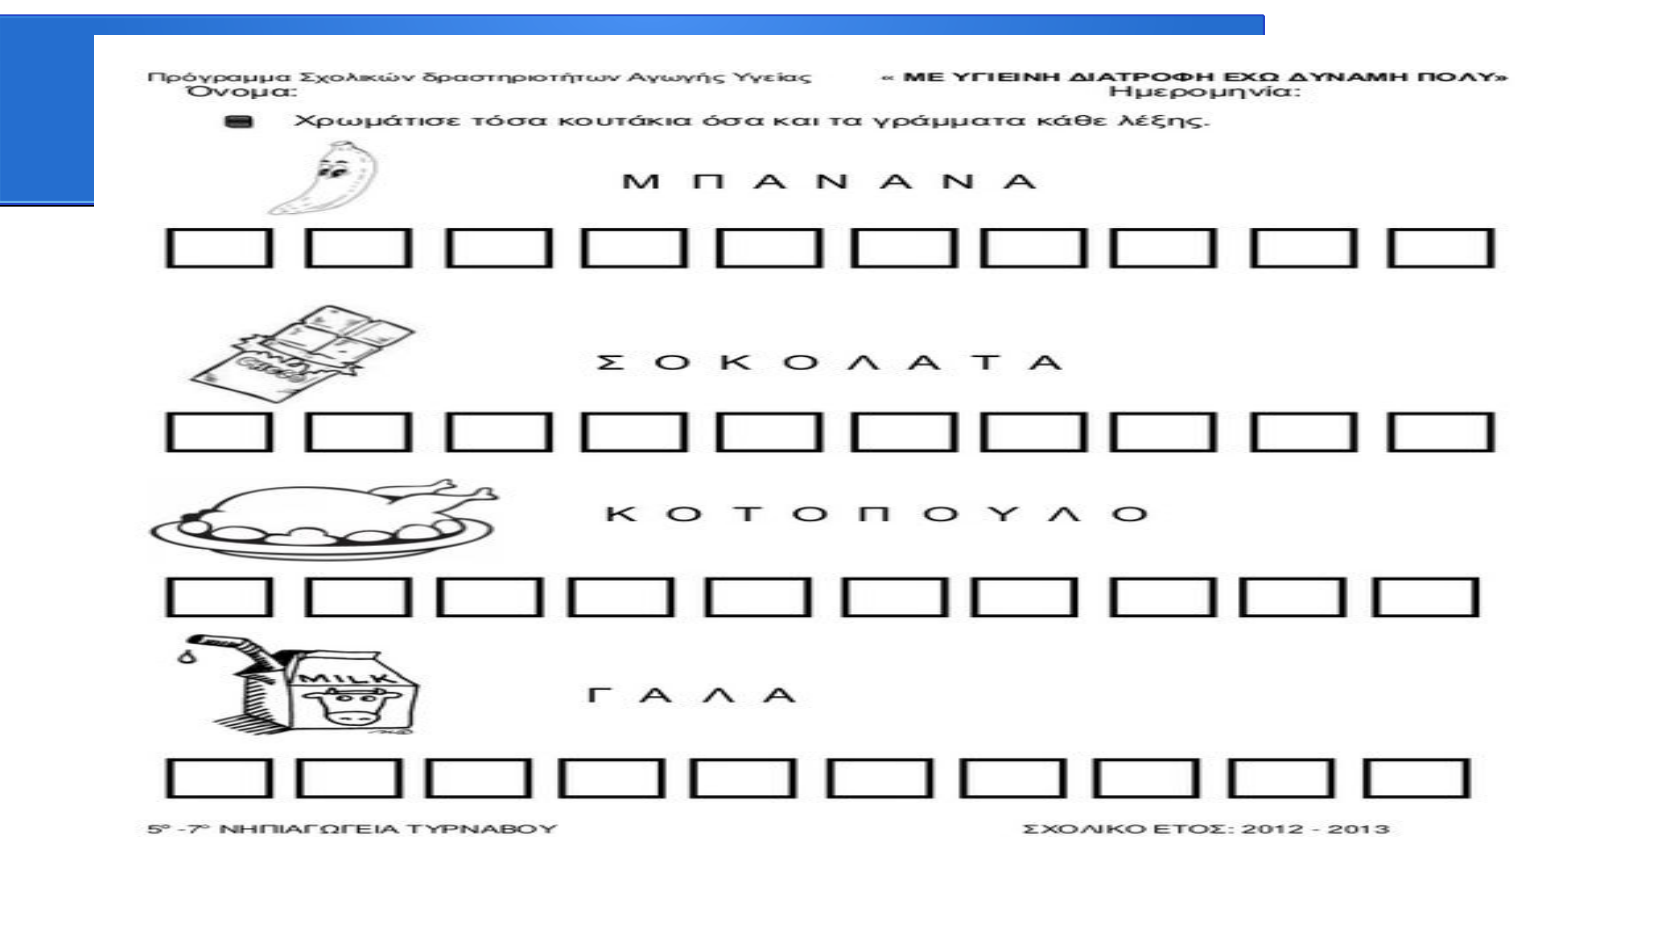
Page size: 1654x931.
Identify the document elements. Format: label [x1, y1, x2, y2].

picture [94, 35, 1583, 886]
